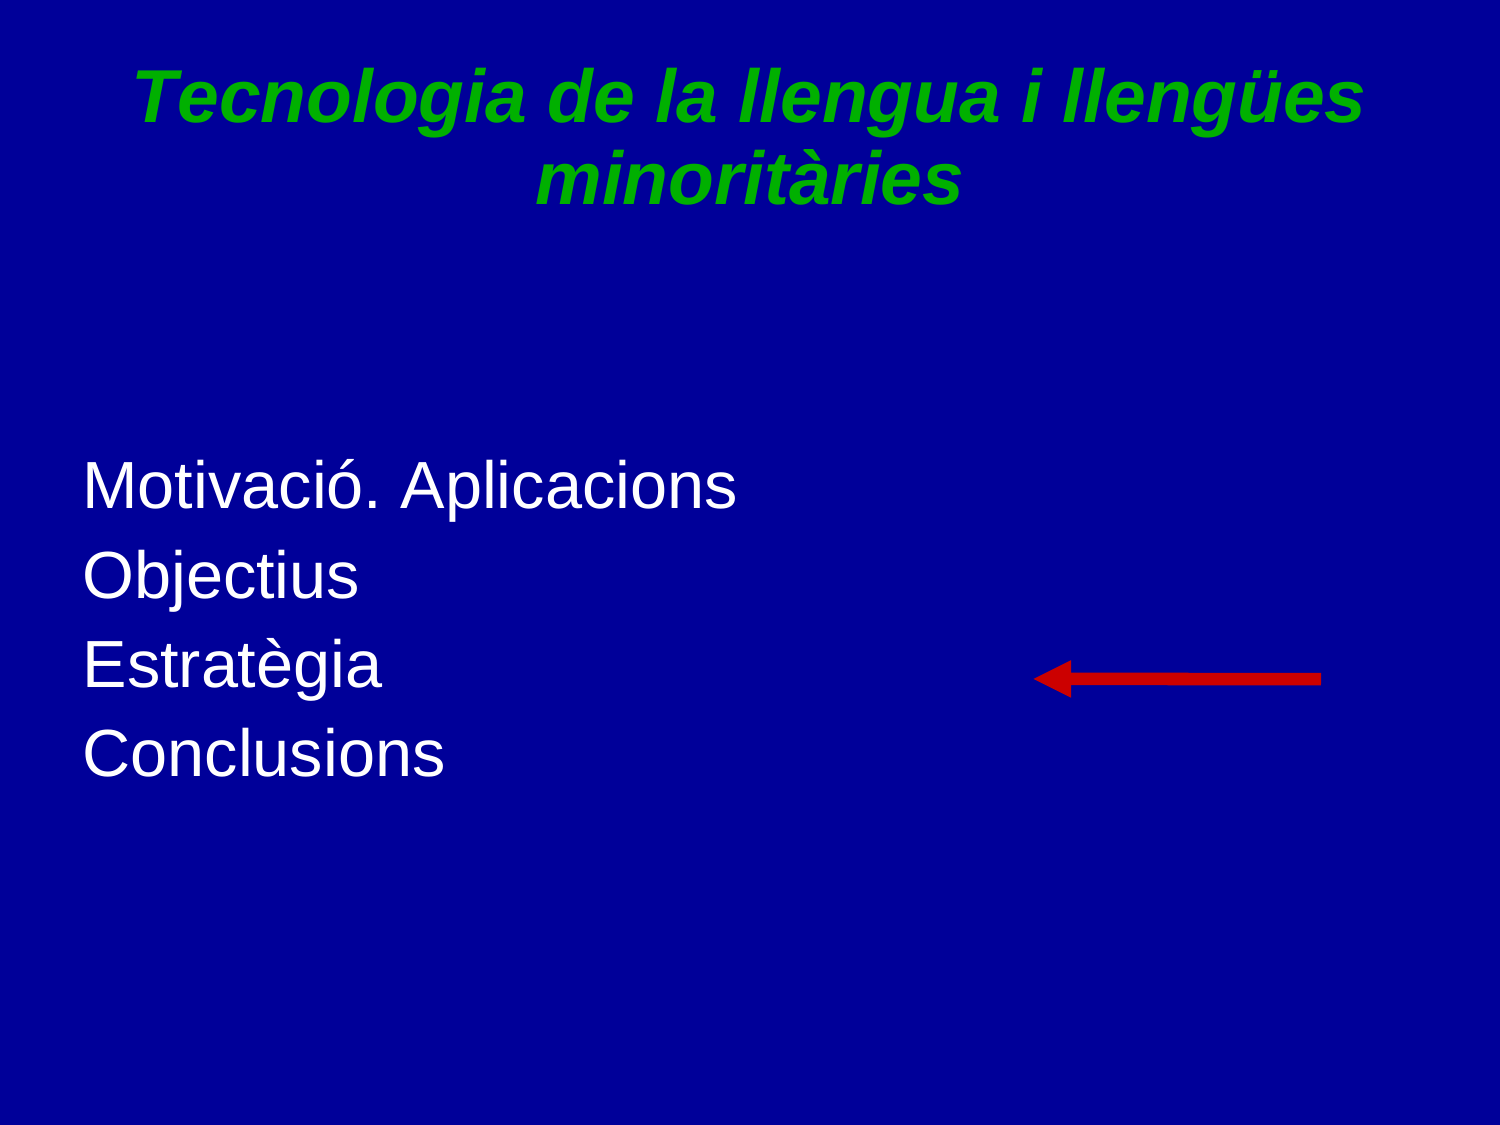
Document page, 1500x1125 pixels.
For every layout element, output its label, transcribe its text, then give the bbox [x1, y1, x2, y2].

list Motivació. Aplicacions Objectius Estratègia Conclusions [67, 442, 1418, 1021]
title Tecnologia de la llengua i llengües minoritàries [75, 43, 1426, 234]
